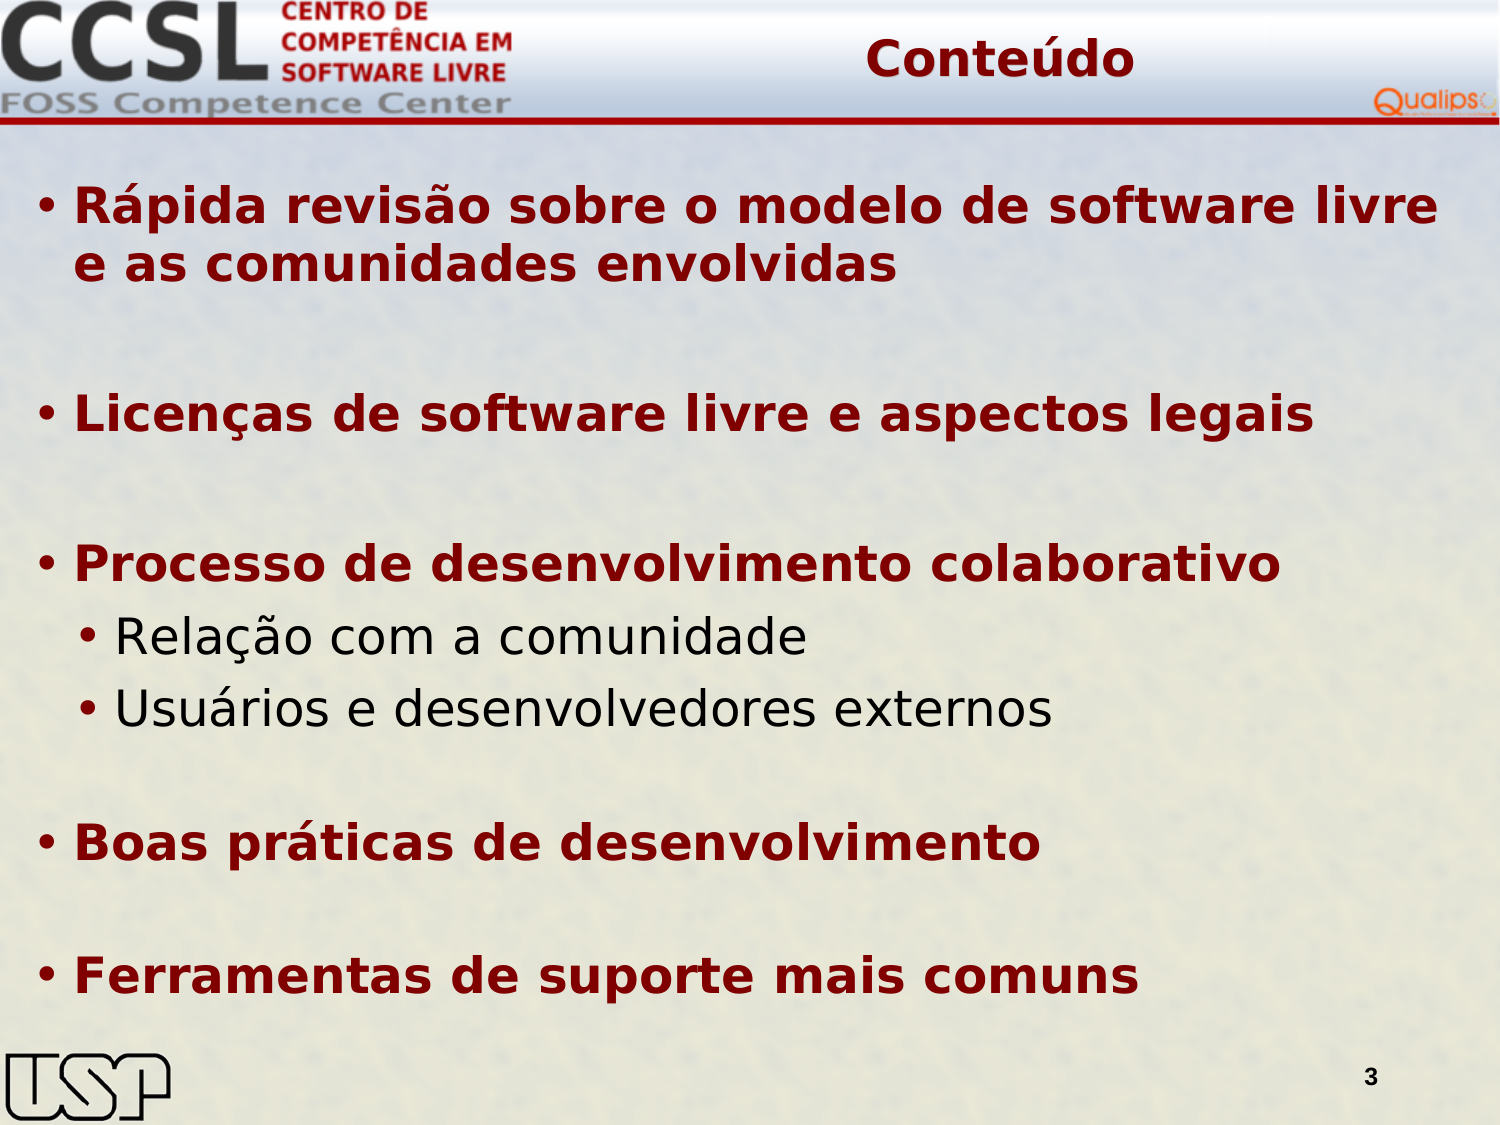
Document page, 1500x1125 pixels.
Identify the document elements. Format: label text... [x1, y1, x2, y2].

list Rápida revisão sobre o modelo de software livre e as comunidades envolvidas Licenças de software livre e aspectos legais Processo de desenvolvimento colaborativo Relação com a comunidade Usuários e desenvolvedores externos Boas práticas de desenvolvimento Ferramentas de suporte mais comuns [32, 177, 1447, 1063]
picture [0, 0, 1500, 1125]
title Conteúdo [501, 0, 1500, 119]
